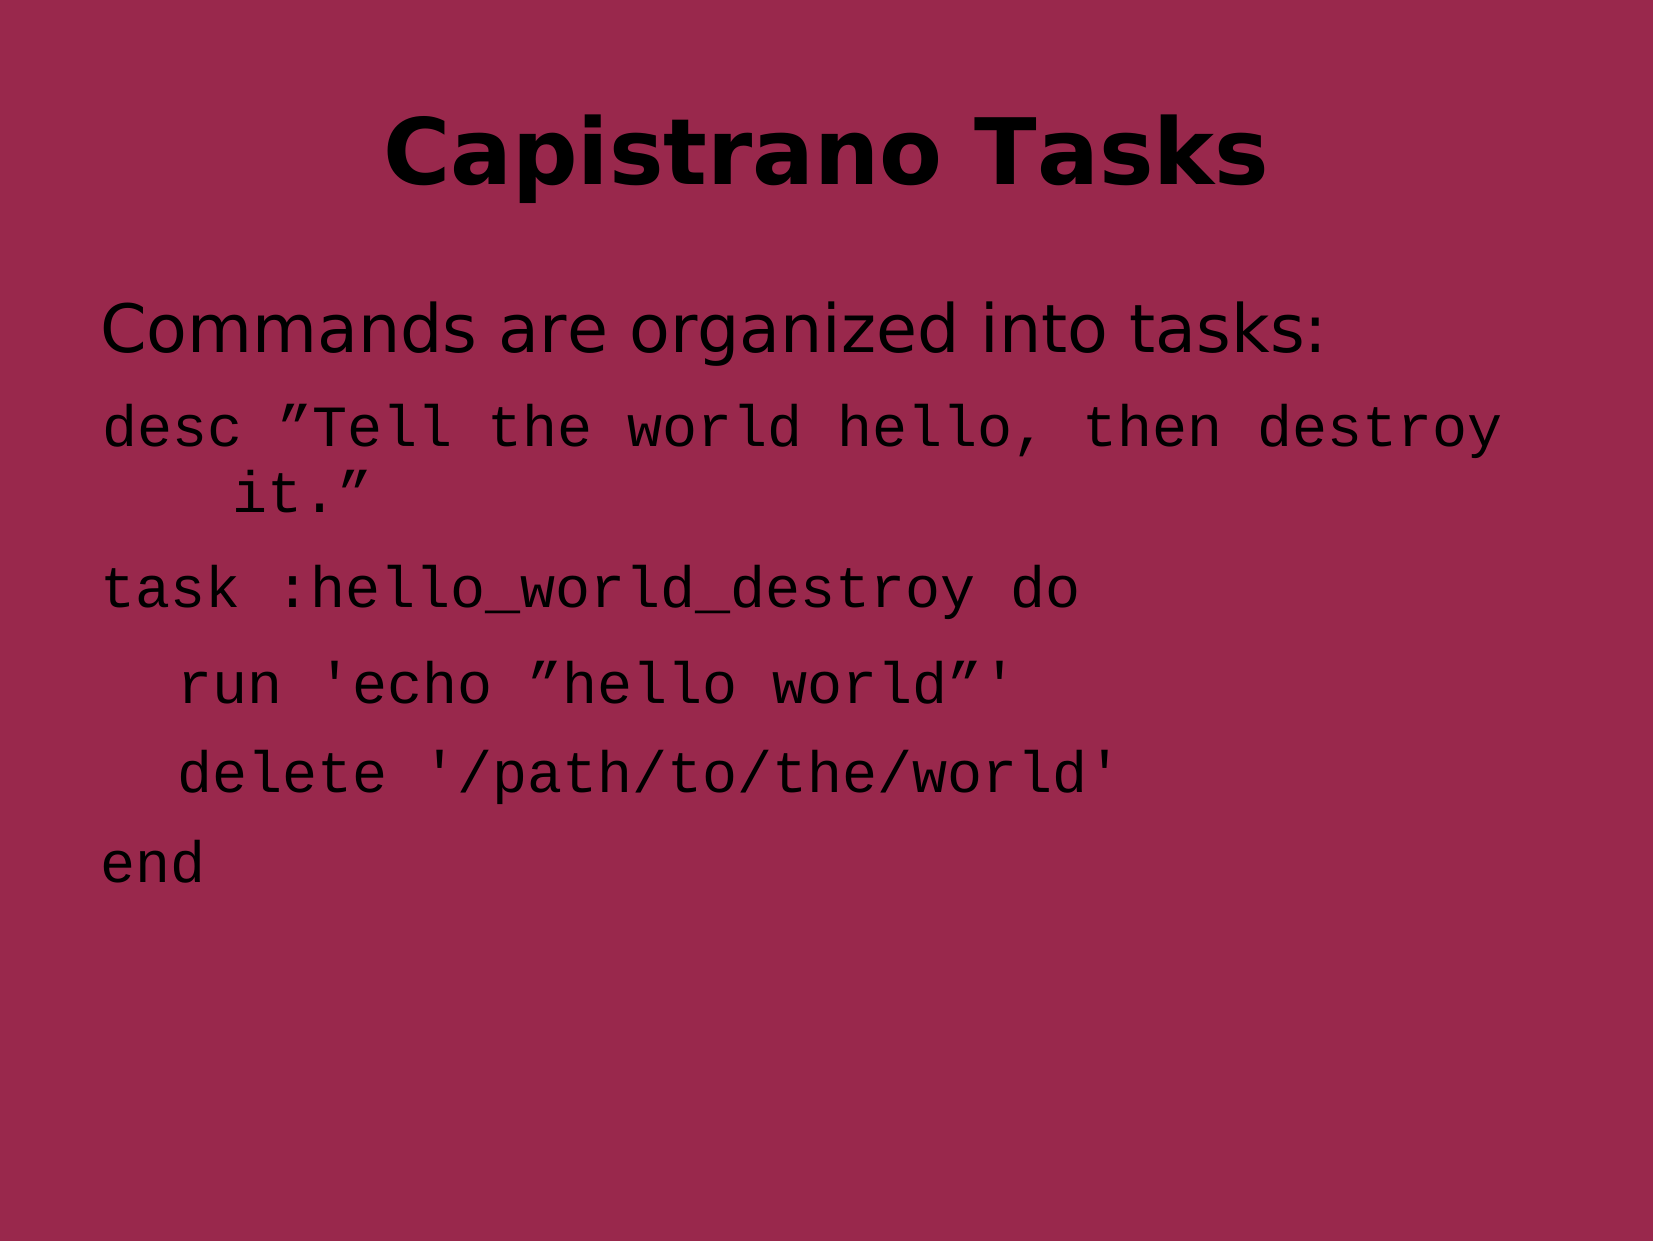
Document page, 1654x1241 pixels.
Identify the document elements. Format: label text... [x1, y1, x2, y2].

list Commands are organized into tasks: desc ”Tell the world hello, then destroy it.” task :hello_world_destroy do run 'echo ”hello world”' delete '/path/to/the/world' end [82, 290, 1571, 1109]
title Capistrano Tasks [82, 49, 1571, 257]
